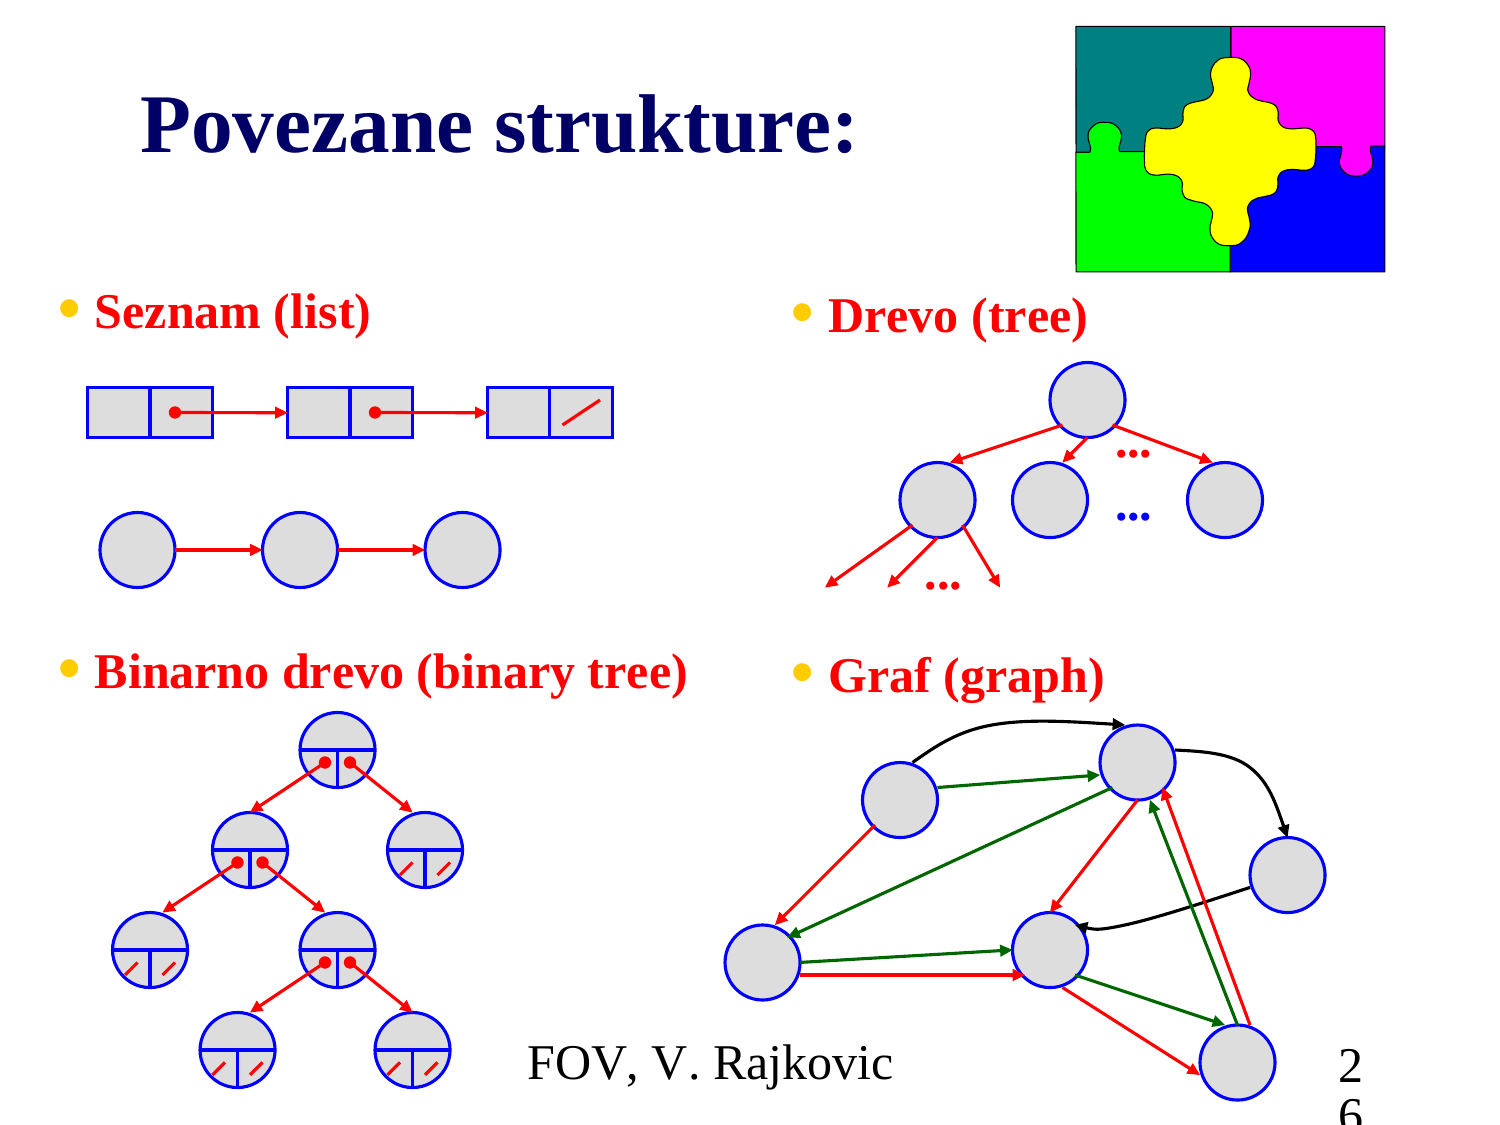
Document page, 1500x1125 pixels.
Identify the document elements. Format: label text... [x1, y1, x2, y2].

text_box [300, 912, 375, 948]
text_box [1200, 1025, 1276, 1101]
text_box [300, 952, 336, 988]
text_box [339, 752, 375, 788]
text_box [375, 1052, 411, 1088]
text_box ... [910, 531, 978, 608]
text_box [300, 752, 336, 788]
text_box [375, 1012, 450, 1048]
text_box [287, 387, 413, 438]
text_box [1012, 912, 1088, 988]
text_box [1050, 362, 1125, 438]
text_box [862, 762, 938, 838]
text_box [1187, 462, 1263, 538]
text_box [387, 812, 463, 848]
text_box Drevo (tree) Graf (graph) [775, 274, 1121, 711]
text_box [387, 849, 463, 888]
text_box Povezane strukture: [125, 62, 875, 178]
text_box [1250, 837, 1326, 913]
text_box [425, 512, 501, 588]
text_box [200, 1012, 276, 1088]
text_box [725, 924, 800, 1001]
text_box [487, 387, 613, 438]
text_box [112, 912, 188, 948]
text_box [414, 1052, 450, 1088]
text_box [262, 512, 338, 588]
text_box [212, 812, 288, 888]
text_box [200, 1052, 236, 1088]
text_box ... [1100, 462, 1168, 538]
text_box [87, 387, 213, 438]
text_box [339, 952, 375, 988]
text_box [1012, 462, 1088, 538]
text_box [900, 462, 976, 531]
text_box [99, 512, 175, 588]
picture [1074, 24, 1388, 275]
text_box [112, 949, 148, 988]
text_box [152, 952, 188, 988]
text_box Seznam (list) Binarno drevo (binary tree) [41, 270, 704, 707]
text_box [1100, 725, 1176, 800]
text_box [300, 712, 375, 748]
text_box ... [1100, 399, 1168, 462]
